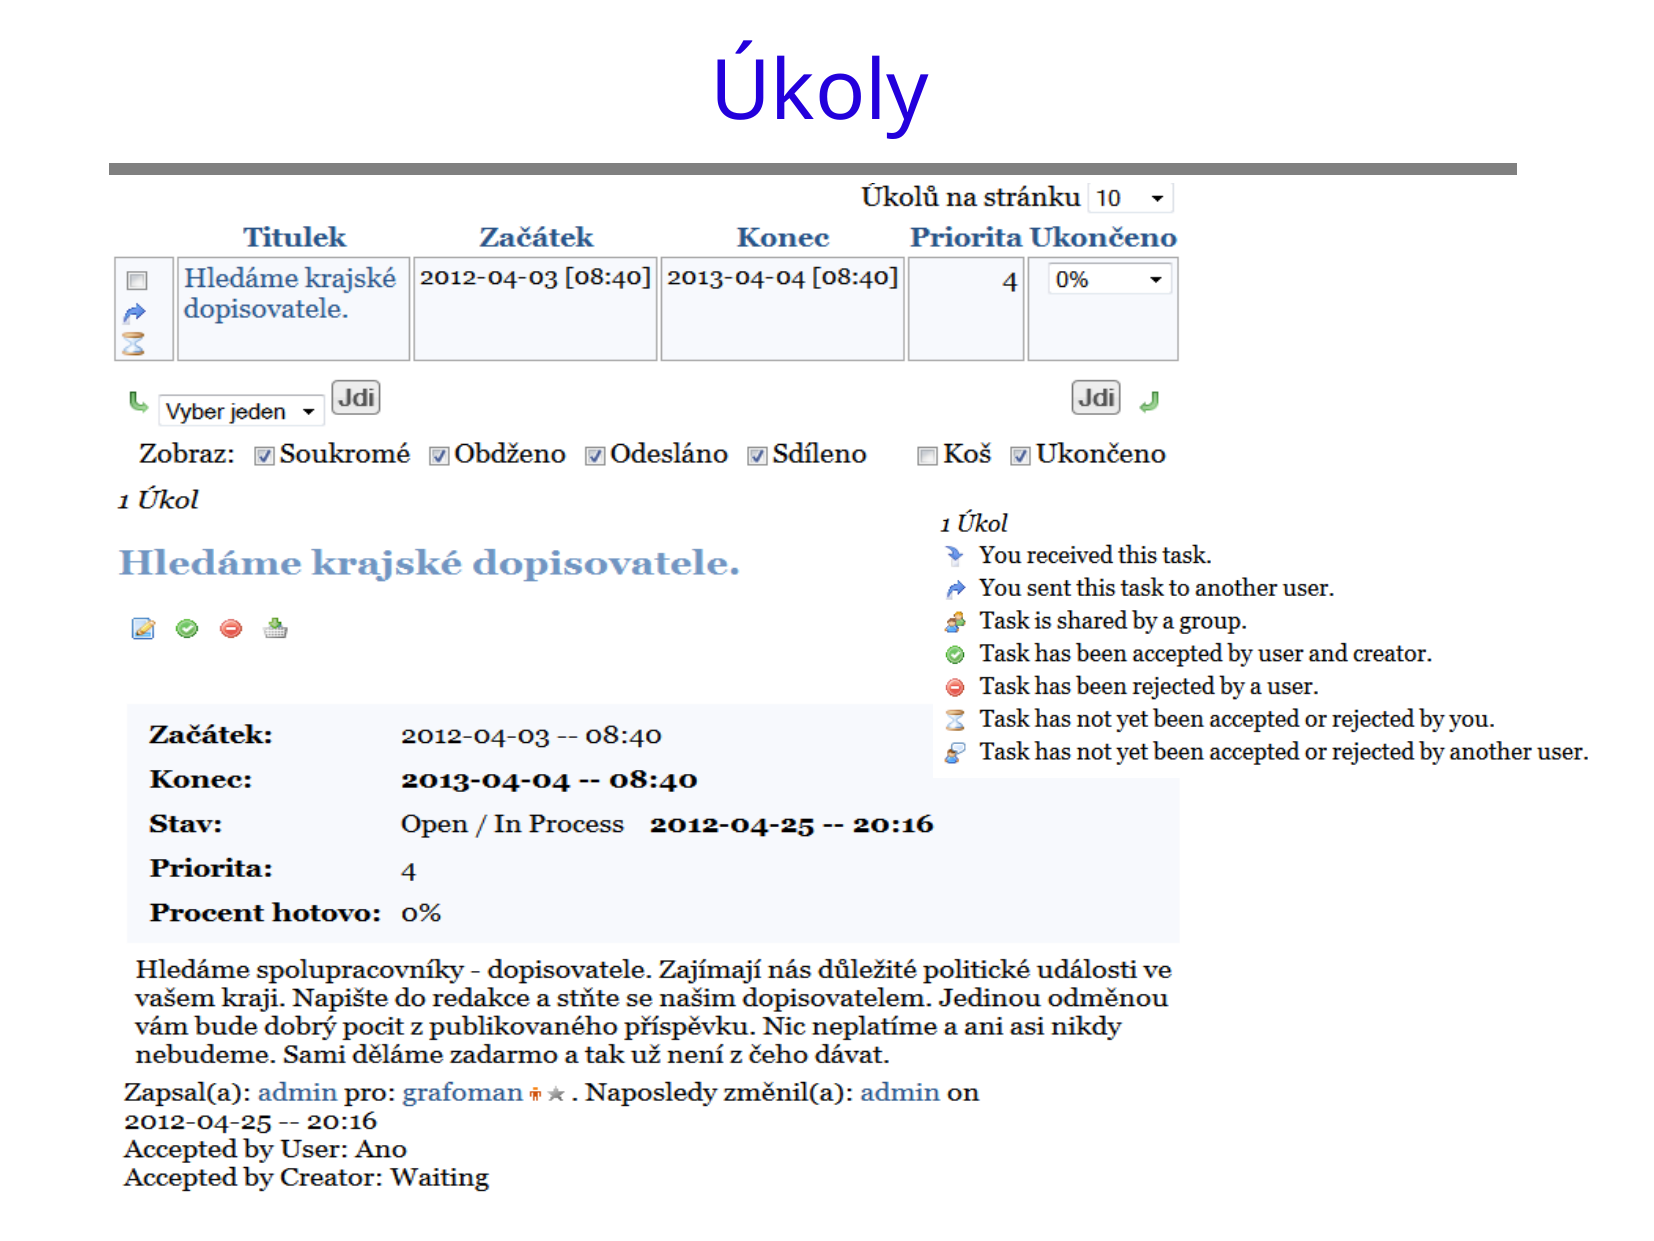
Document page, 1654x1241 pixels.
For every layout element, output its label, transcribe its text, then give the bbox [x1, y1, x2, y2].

title Úkoly [75, 39, 1564, 135]
picture [94, 183, 1198, 473]
picture [107, 483, 1601, 1198]
